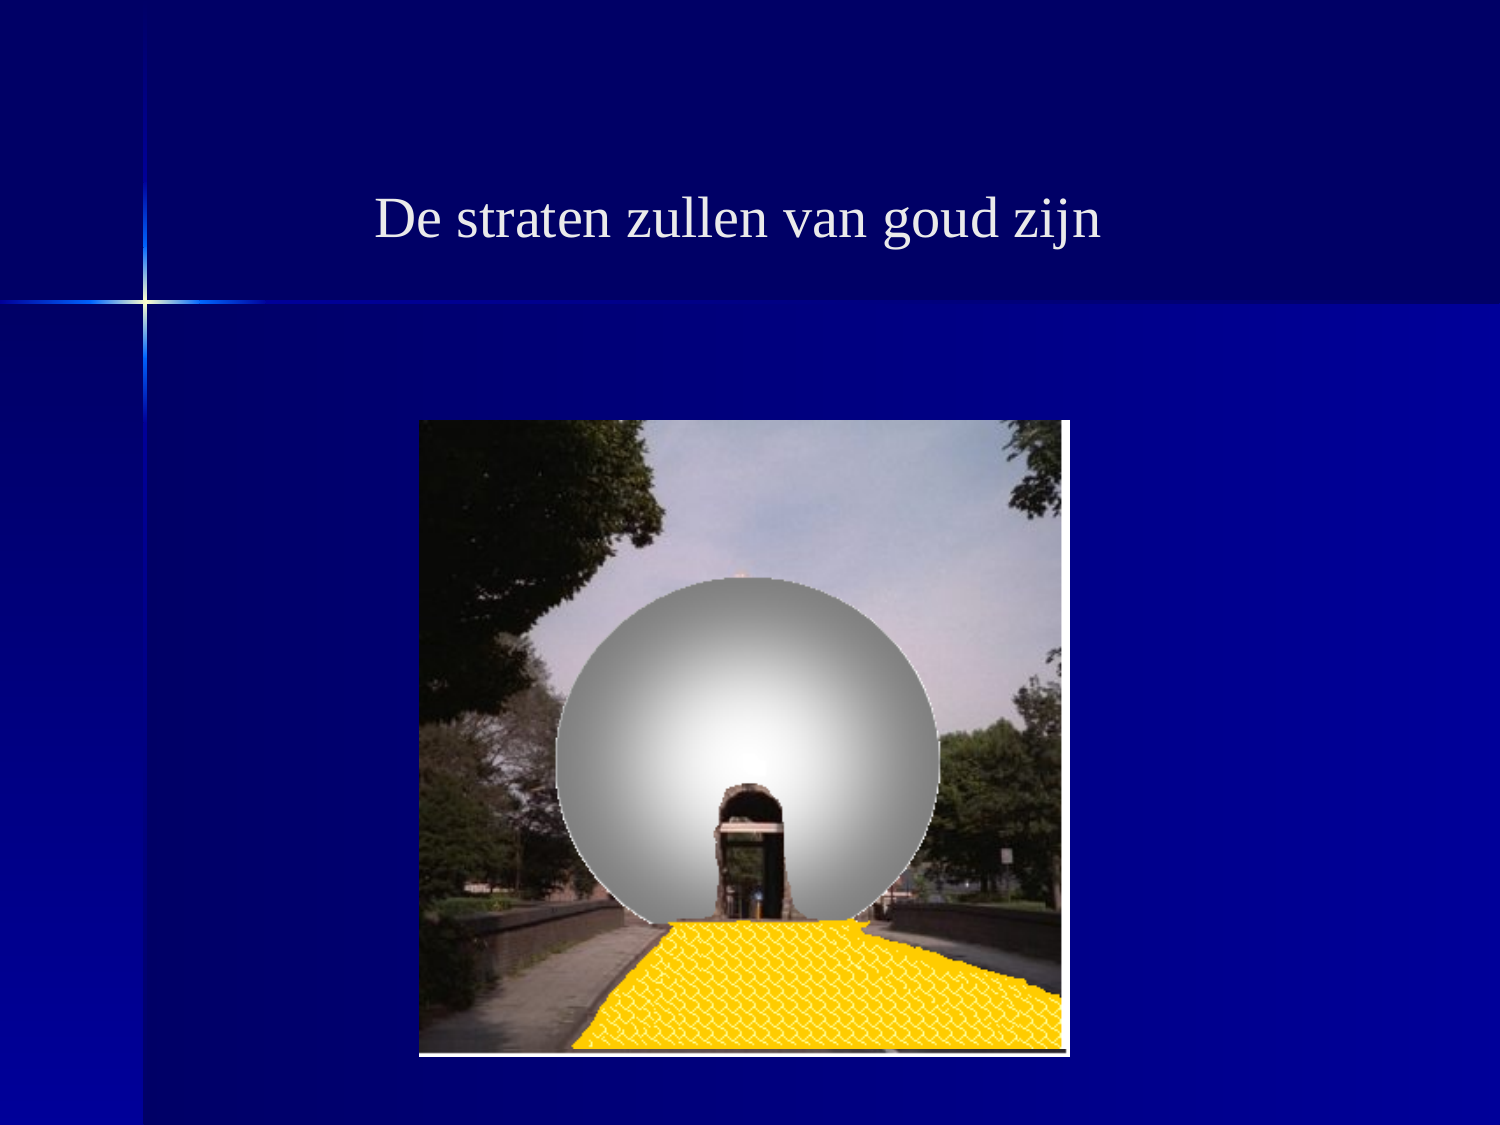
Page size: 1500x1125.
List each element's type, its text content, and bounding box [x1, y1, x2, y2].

text_box De straten zullen van goud zijn [29, 184, 1447, 257]
picture [419, 420, 1070, 1057]
